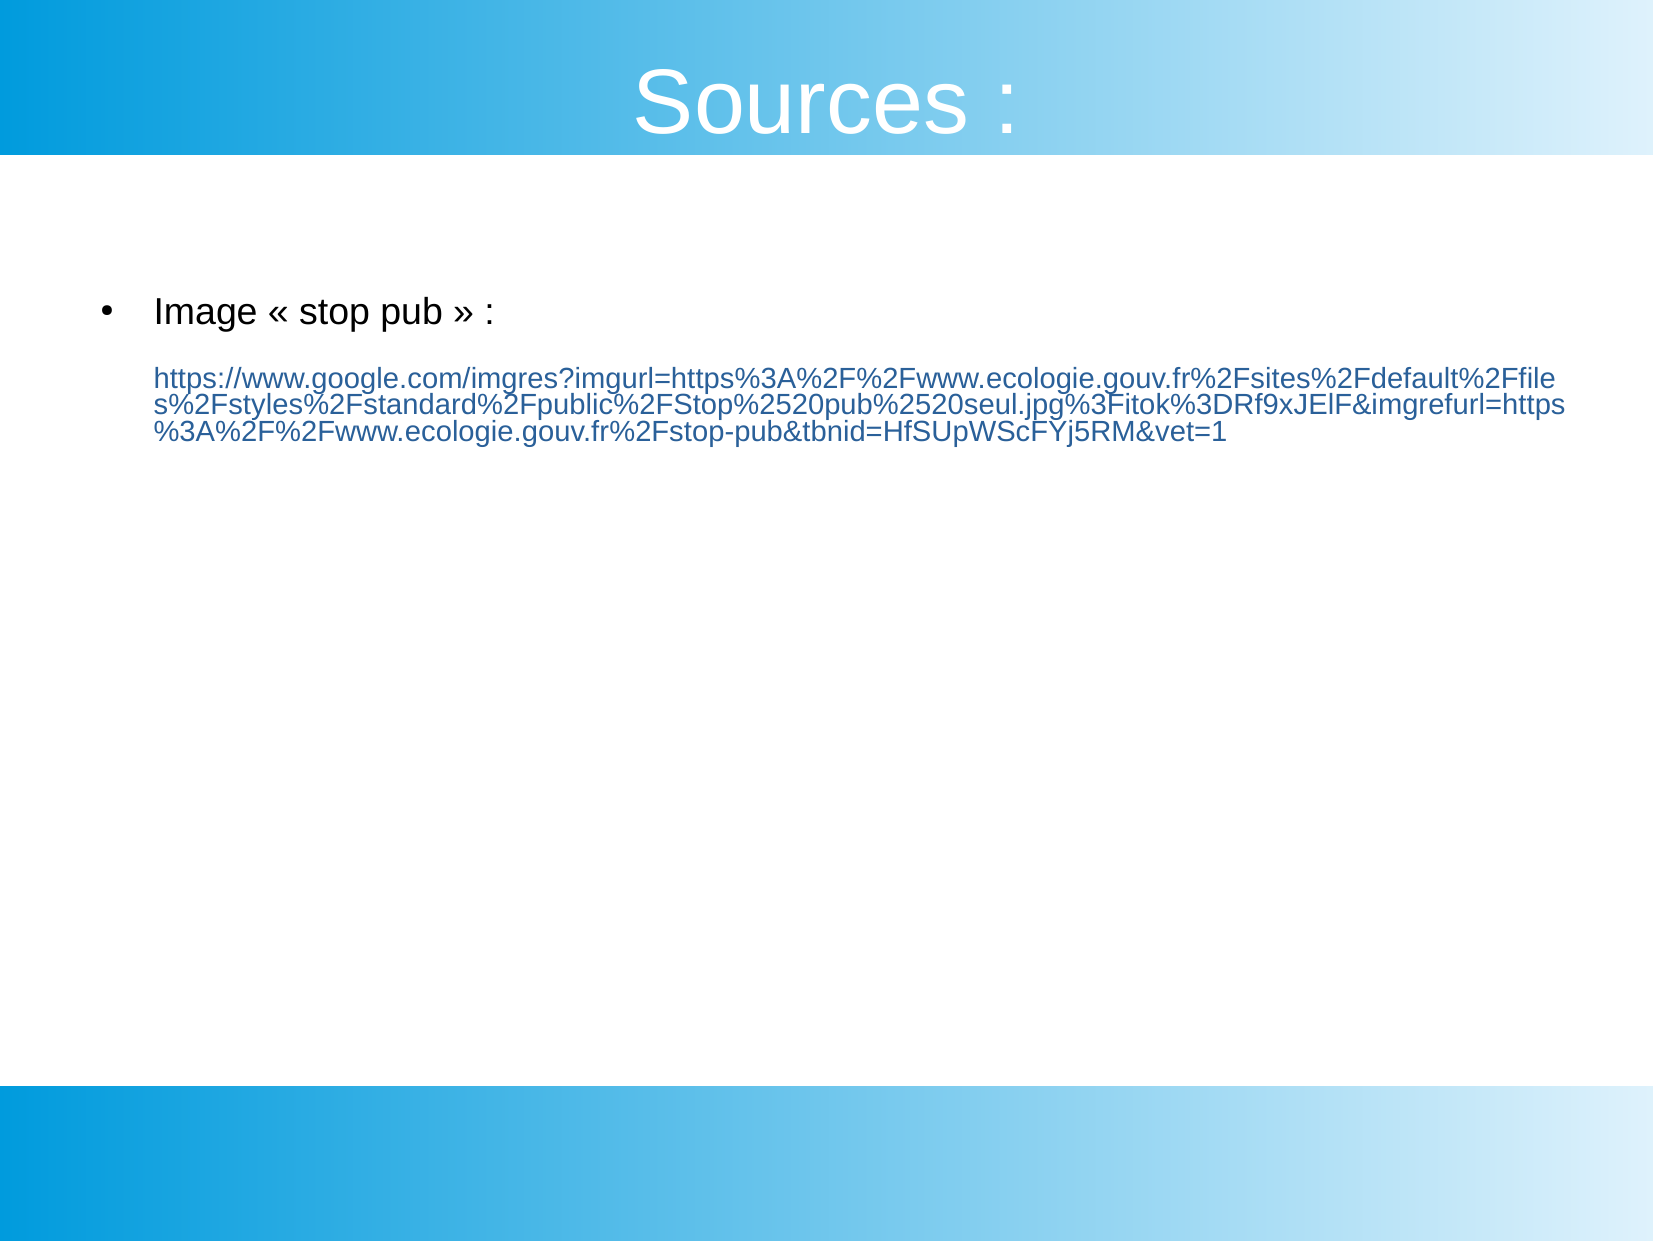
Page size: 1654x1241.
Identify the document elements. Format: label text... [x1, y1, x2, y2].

list Image « stop pub » : https://www.google.com/imgres?imgurl=https%3A%2F%2Fwww.ecologie.gouv.fr%2Fsites%2Fdefault%2Ffiles%2Fstyles%2Fstandard%2Fpublic%2FStop%2520pub%2520seul.jpg%3Fitok%3DRf9xJElF&imgrefurl=https%3A%2F%2Fwww.ecologie.gouv.fr%2Fstop-pub&tbnid=HfSUpWScFYj5RM&vet=1 [82, 290, 1571, 1010]
title Sources : [82, 49, 1571, 155]
